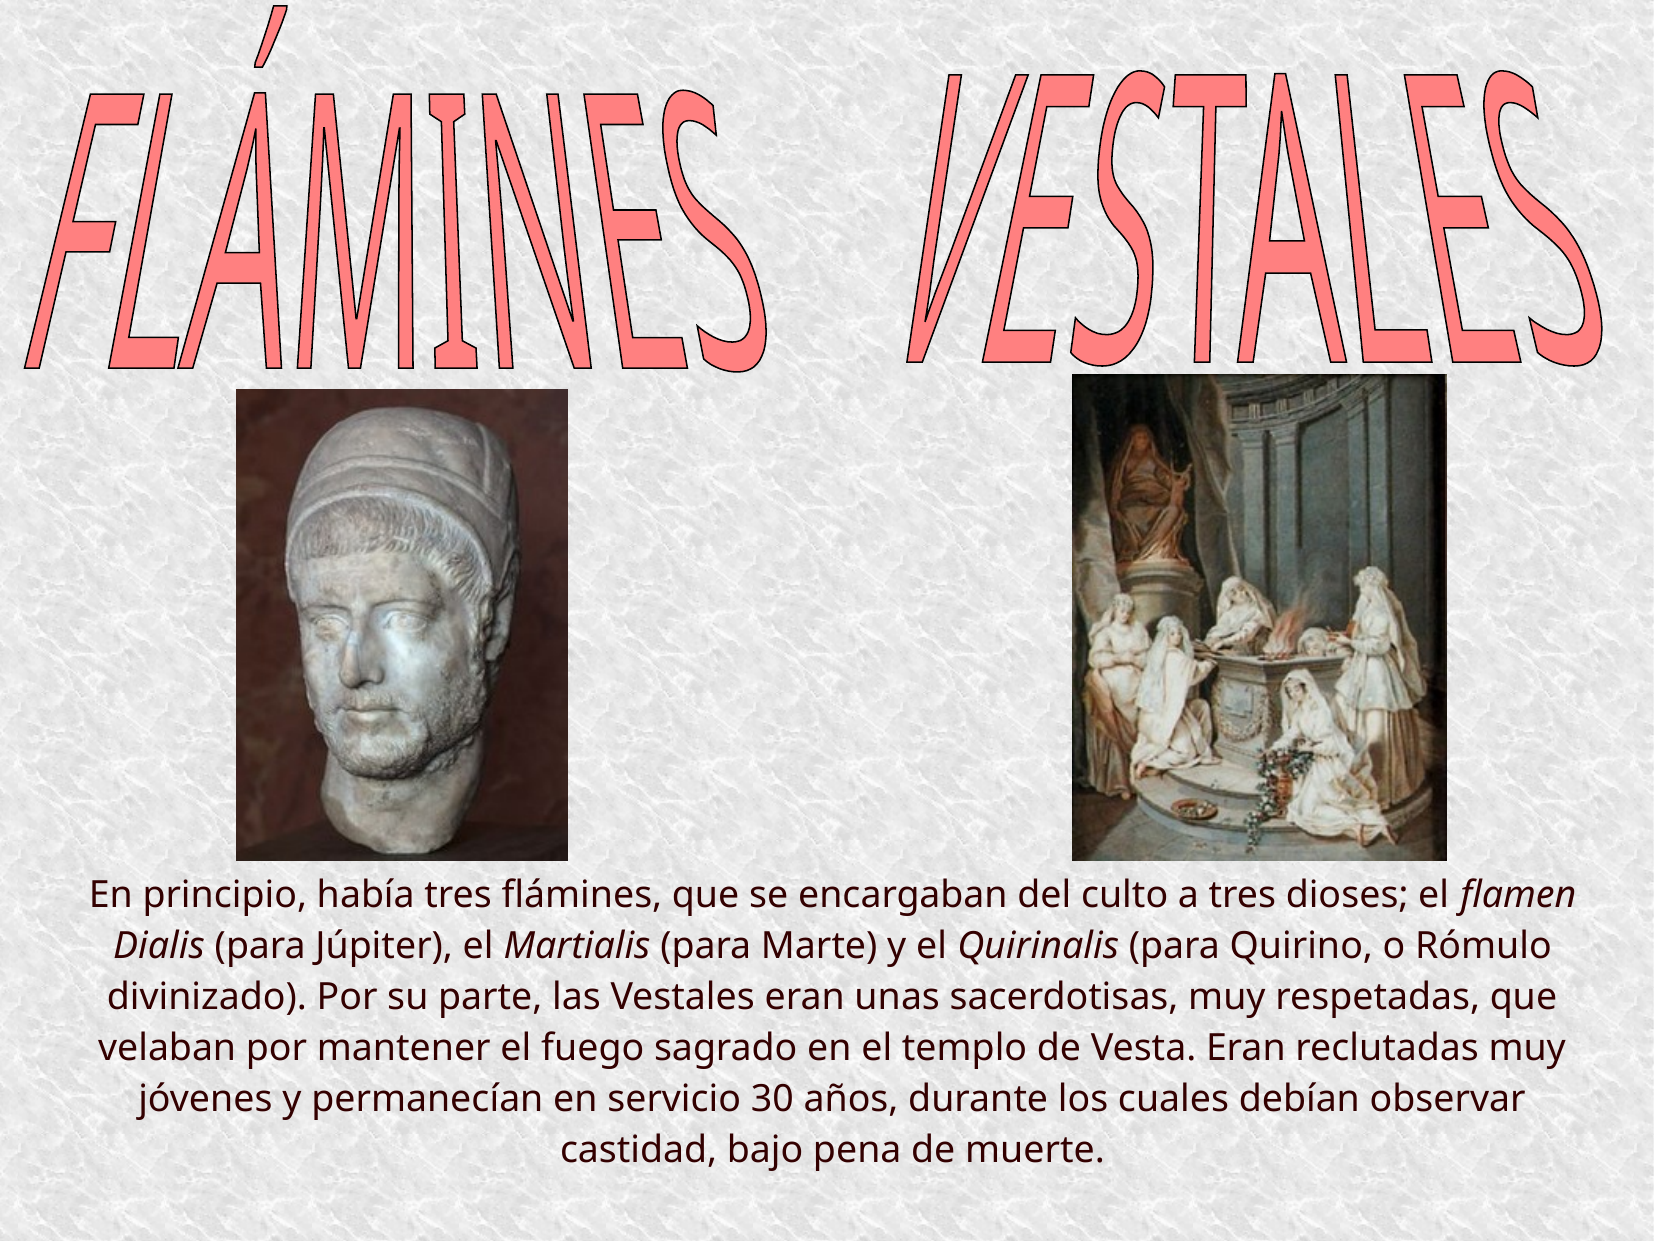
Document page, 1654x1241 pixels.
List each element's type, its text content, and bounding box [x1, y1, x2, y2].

text_box FLÁMINES [482, 94, 592, 369]
text_box FLÁMINES [254, 5, 287, 68]
text_box FLÁMINES [583, 94, 688, 369]
text_box En principio, había tres flámines, que se encargaban del culto a tres dioses; el flamen Dialis (para Júpiter), el Martialis (para Marte) y el Quirinalis (para Quirino, o Rómulo divinizado). Por su parte, las Vestales eran unas sacerdotisas, muy respetadas, que velaban por mantener el fuego sagrado en el templo de Vesta. Eran reclutadas muy jóvenes y permanecían en servicio 30 años, durante los cuales debían observar castidad, bajo pena de muerte. [41, 860, 1625, 1241]
text_box FLÁMINES [297, 94, 414, 369]
text_box VESTALES [982, 74, 1094, 363]
text_box FLÁMINES [662, 90, 767, 372]
text_box VESTALES [1404, 74, 1521, 363]
text_box VESTALES [1237, 73, 1347, 363]
text_box VESTALES [1173, 74, 1247, 363]
picture [0, 0, 1654, 1241]
text_box FLÁMINES [429, 94, 478, 369]
text_box FLÁMINES [108, 94, 179, 369]
text_box VESTALES [906, 74, 1029, 363]
text_box FLÁMINES [24, 94, 144, 369]
text_box FLÁMINES [177, 92, 282, 369]
text_box VESTALES [1335, 74, 1432, 363]
text_box VESTALES [1070, 70, 1165, 367]
text_box VESTALES [1483, 70, 1602, 367]
